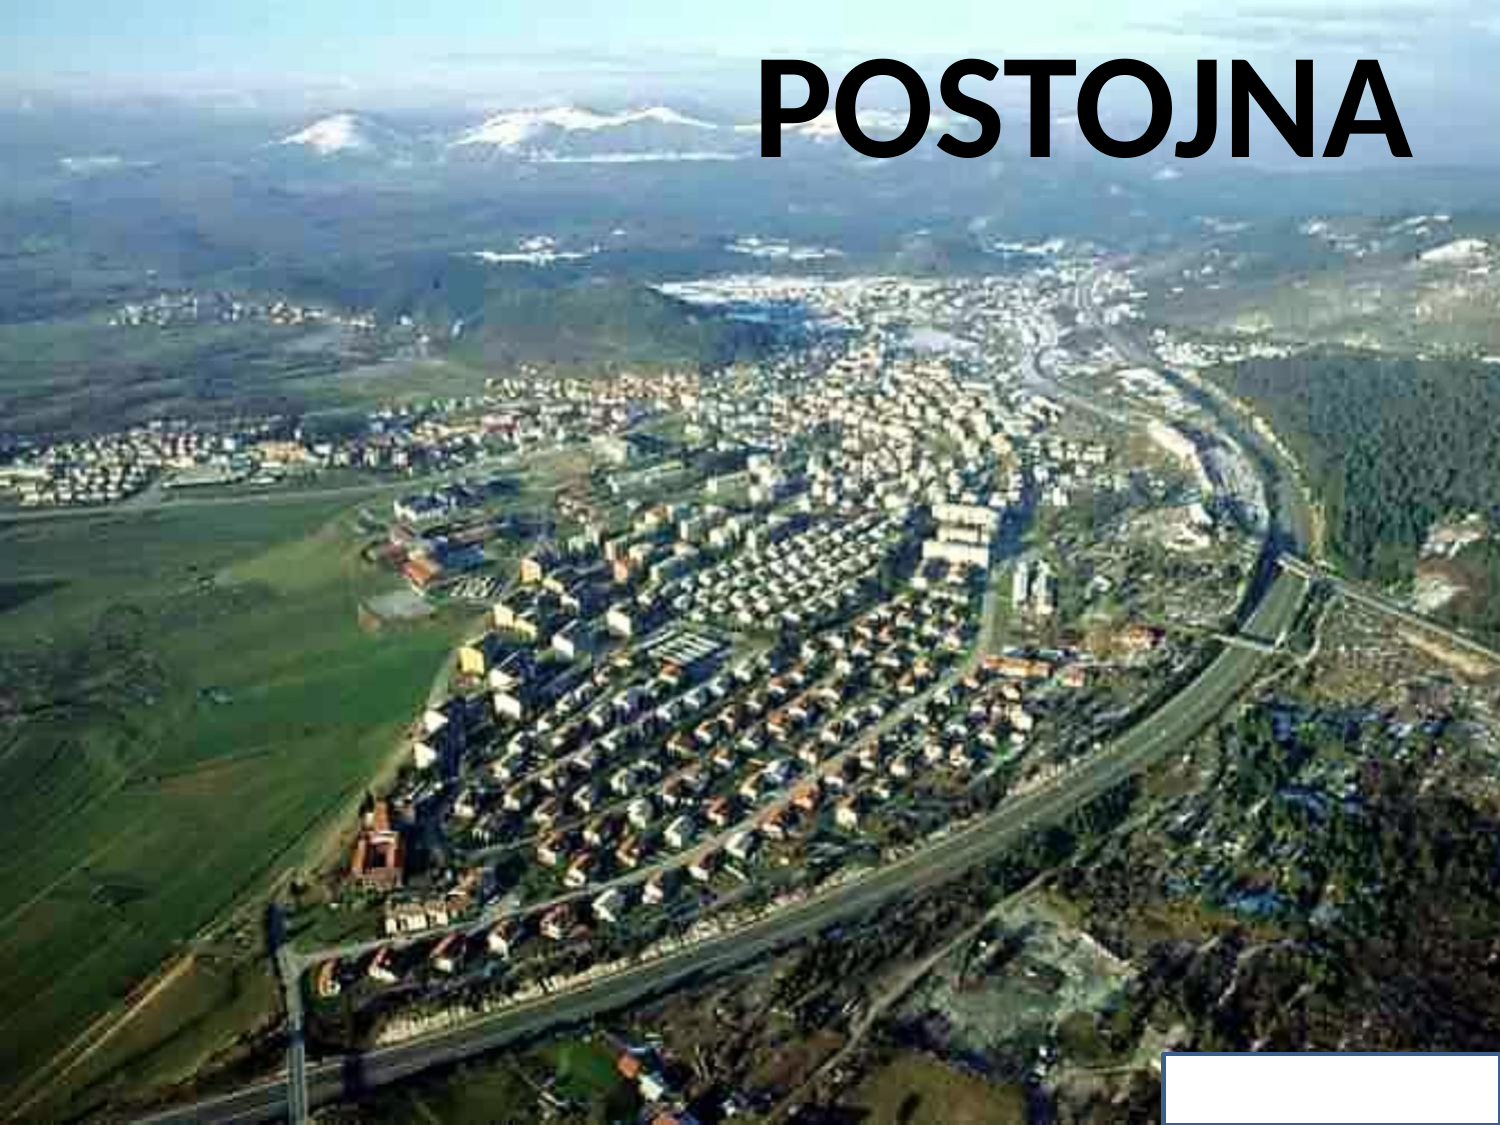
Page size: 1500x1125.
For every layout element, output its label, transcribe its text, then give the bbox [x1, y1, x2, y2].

text_box POSTOJNA [738, 0, 1447, 195]
picture [0, 0, 1500, 1125]
text_box [1163, 1054, 1500, 1125]
